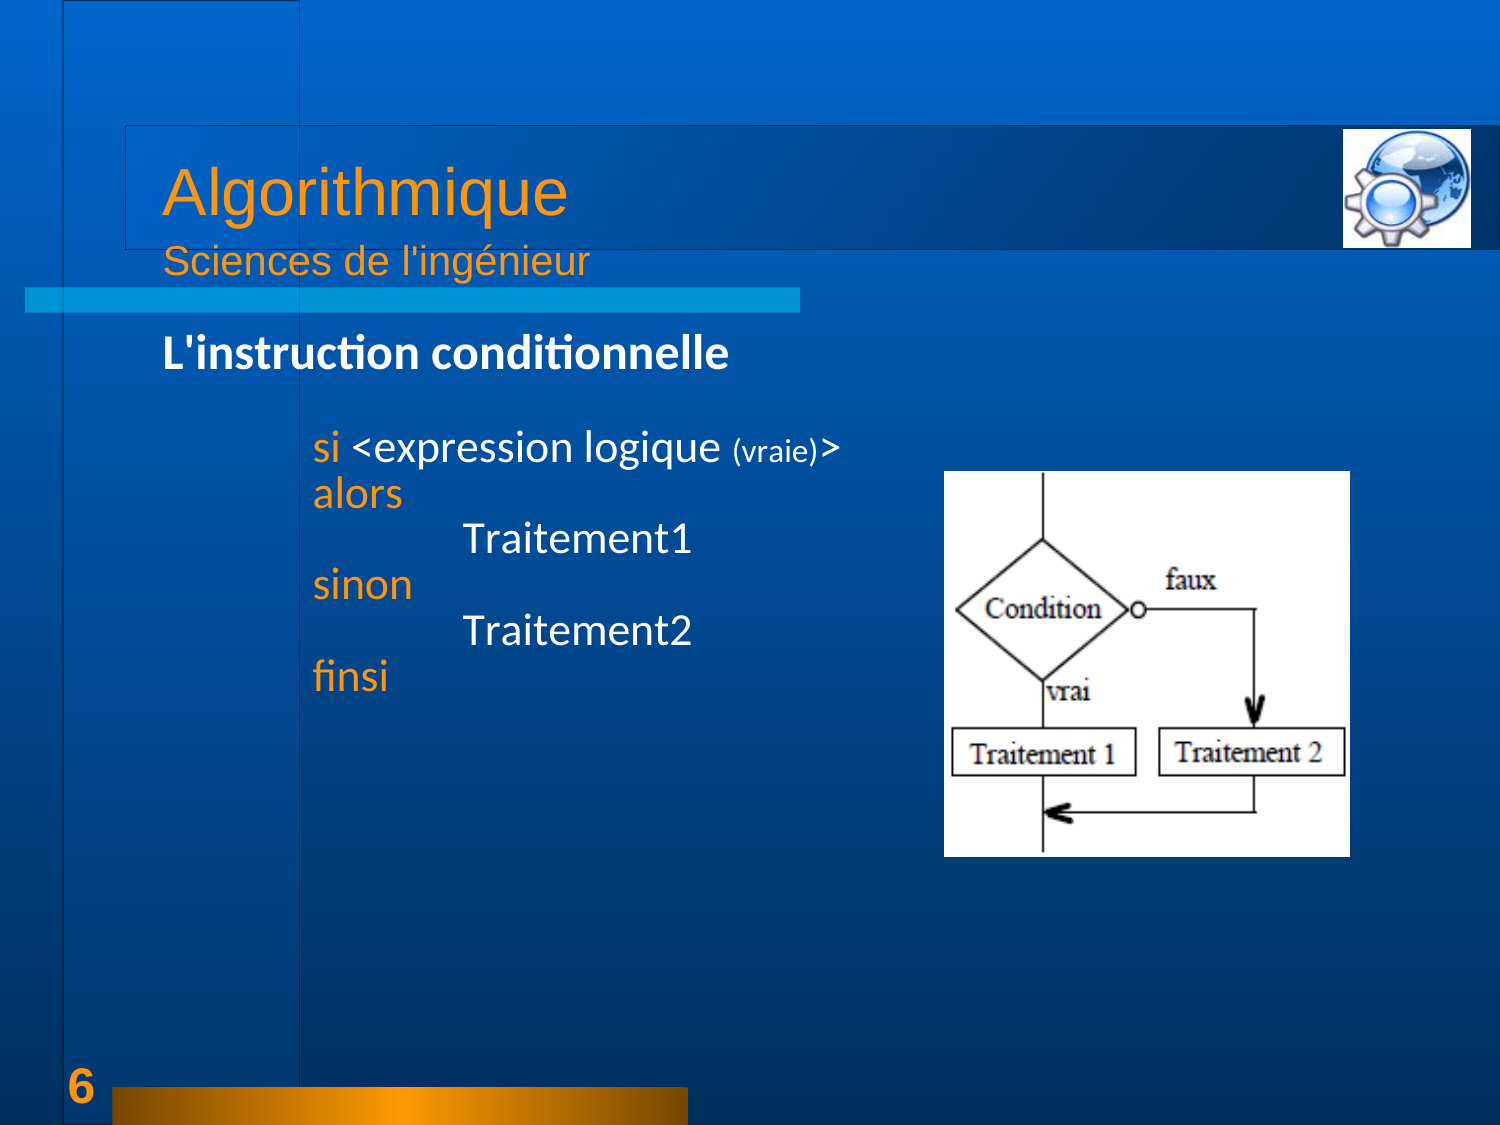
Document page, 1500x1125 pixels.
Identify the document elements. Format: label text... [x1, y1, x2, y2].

text_box L'instruction conditionnelle si <expression logique (vraie)> alors Traitement1 sinon Traitement2 finsi [147, 324, 1418, 953]
picture [944, 471, 1350, 857]
picture [1343, 129, 1471, 248]
